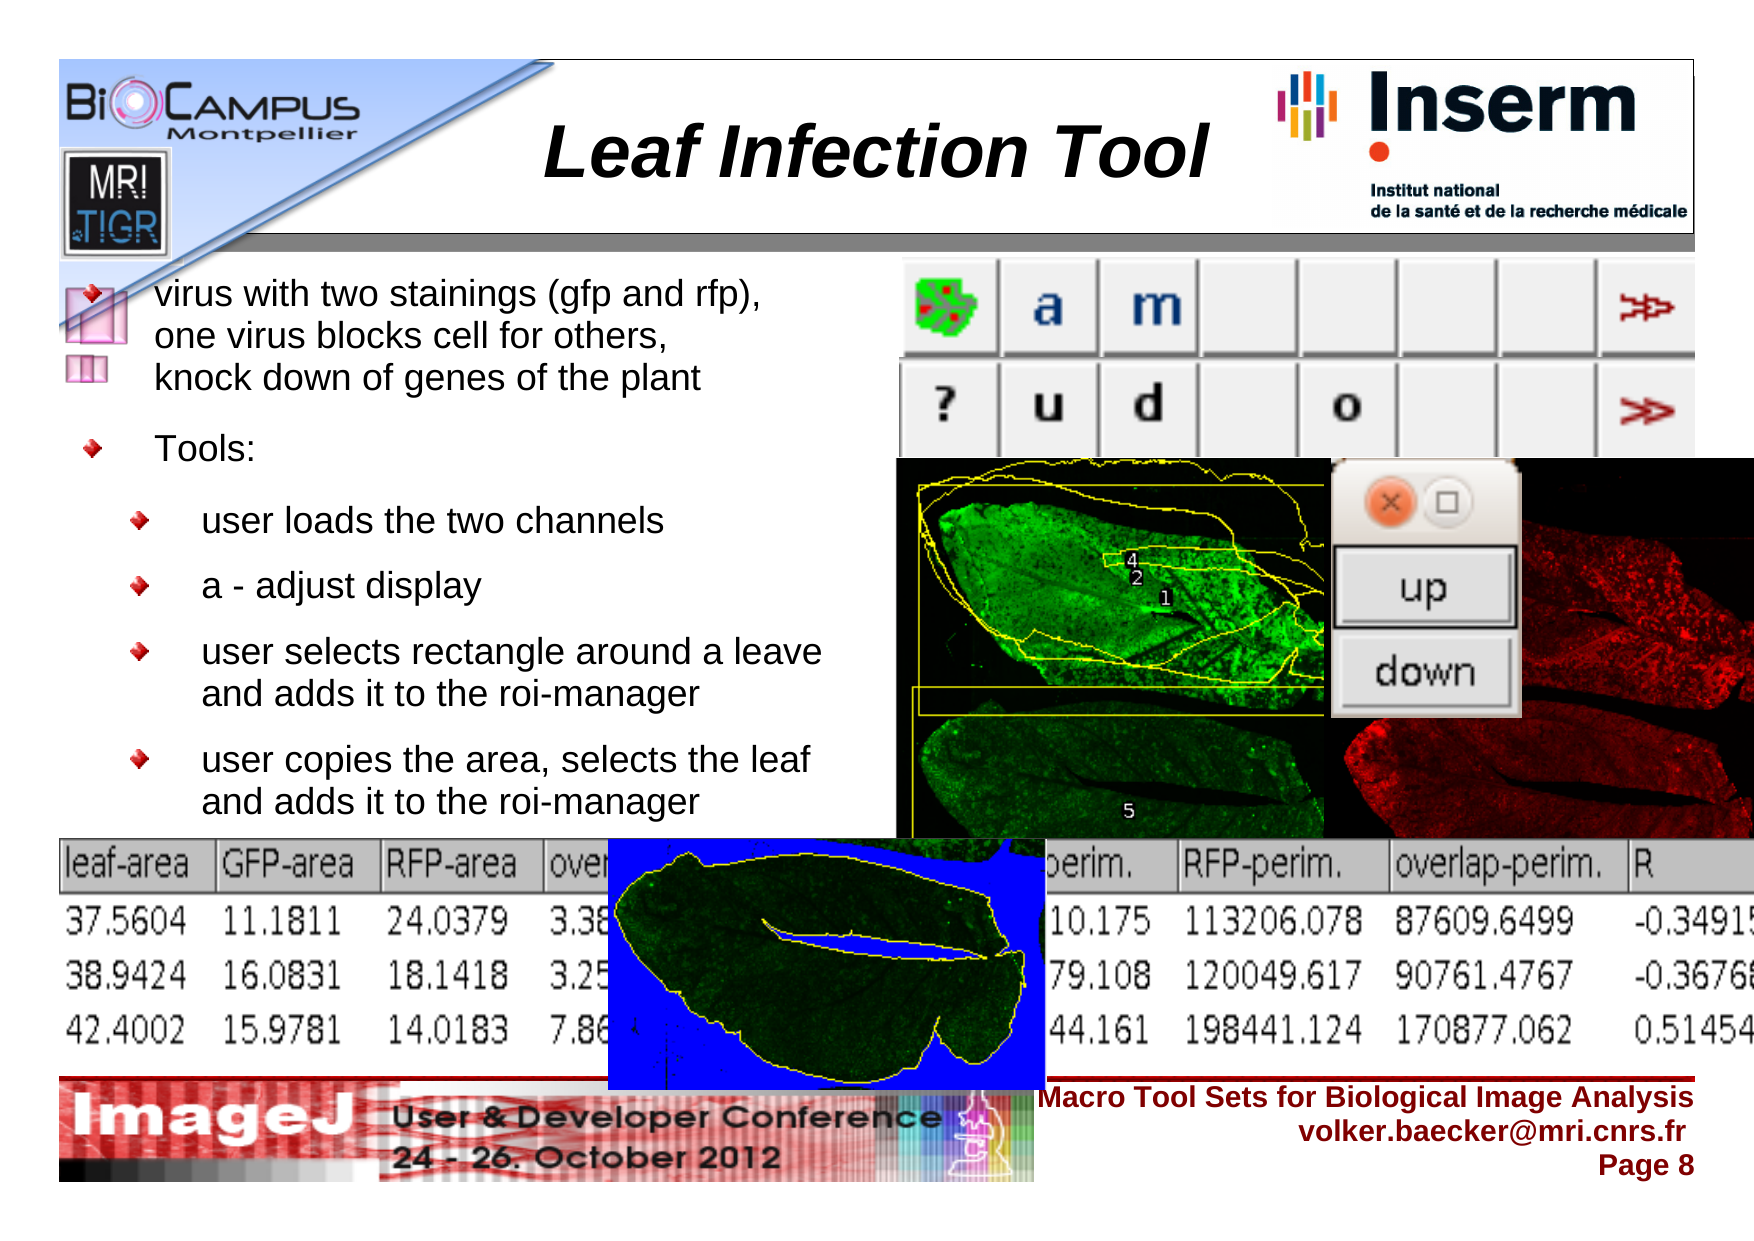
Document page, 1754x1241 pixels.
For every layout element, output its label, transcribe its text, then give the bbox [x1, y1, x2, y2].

title Leaf Infection Tool [59, 59, 1695, 244]
picture [59, 244, 562, 384]
list virus with two stainings (gfp and rfp), one virus blocks cell for others, knock down of genes of the plant Tools: user loads the two channels a - adjust display user selects rectangle around a leave and adds it to the roi-manager user copies the area, selects the leaf and adds it to the roi-manager [71, 272, 864, 838]
picture [899, 257, 1695, 457]
picture [59, 458, 1754, 1182]
